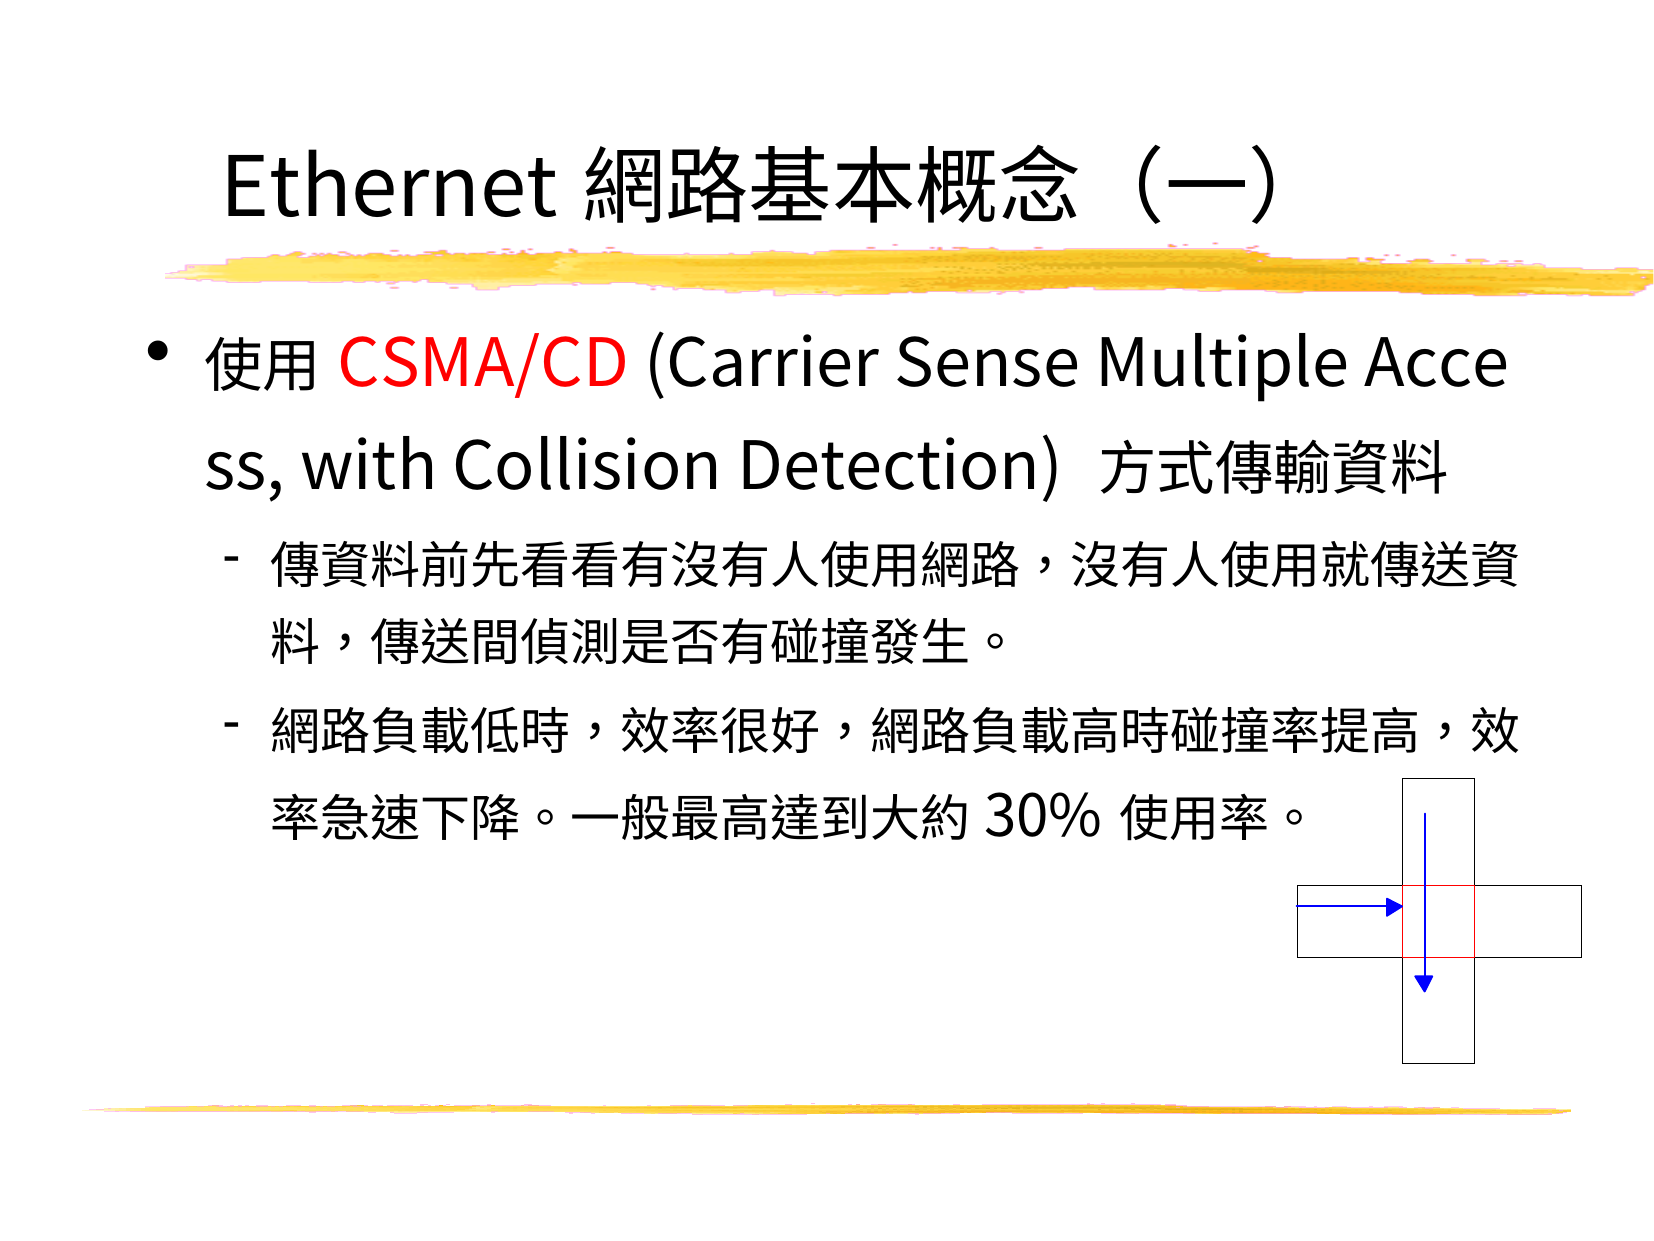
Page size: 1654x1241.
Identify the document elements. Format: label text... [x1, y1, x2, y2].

picture [82, 1102, 1571, 1117]
chart [1281, 773, 1585, 1068]
picture [165, 237, 1654, 308]
list 使用CSMA/CD (Carrier Sense Multiple Access, with Collision Detection) 方式傳輸資料 傳資料前先看看有沒有人使用網路，沒有人使用就傳送資料，傳送間偵測是否有碰撞發生。 網路負載低時，效率很好，網路負載高時碰撞率提高，效率急速下降。一般最高達到大約30%使用率。 [133, 295, 1539, 1048]
title Ethernet網路基本概念（一） [73, 41, 1479, 249]
